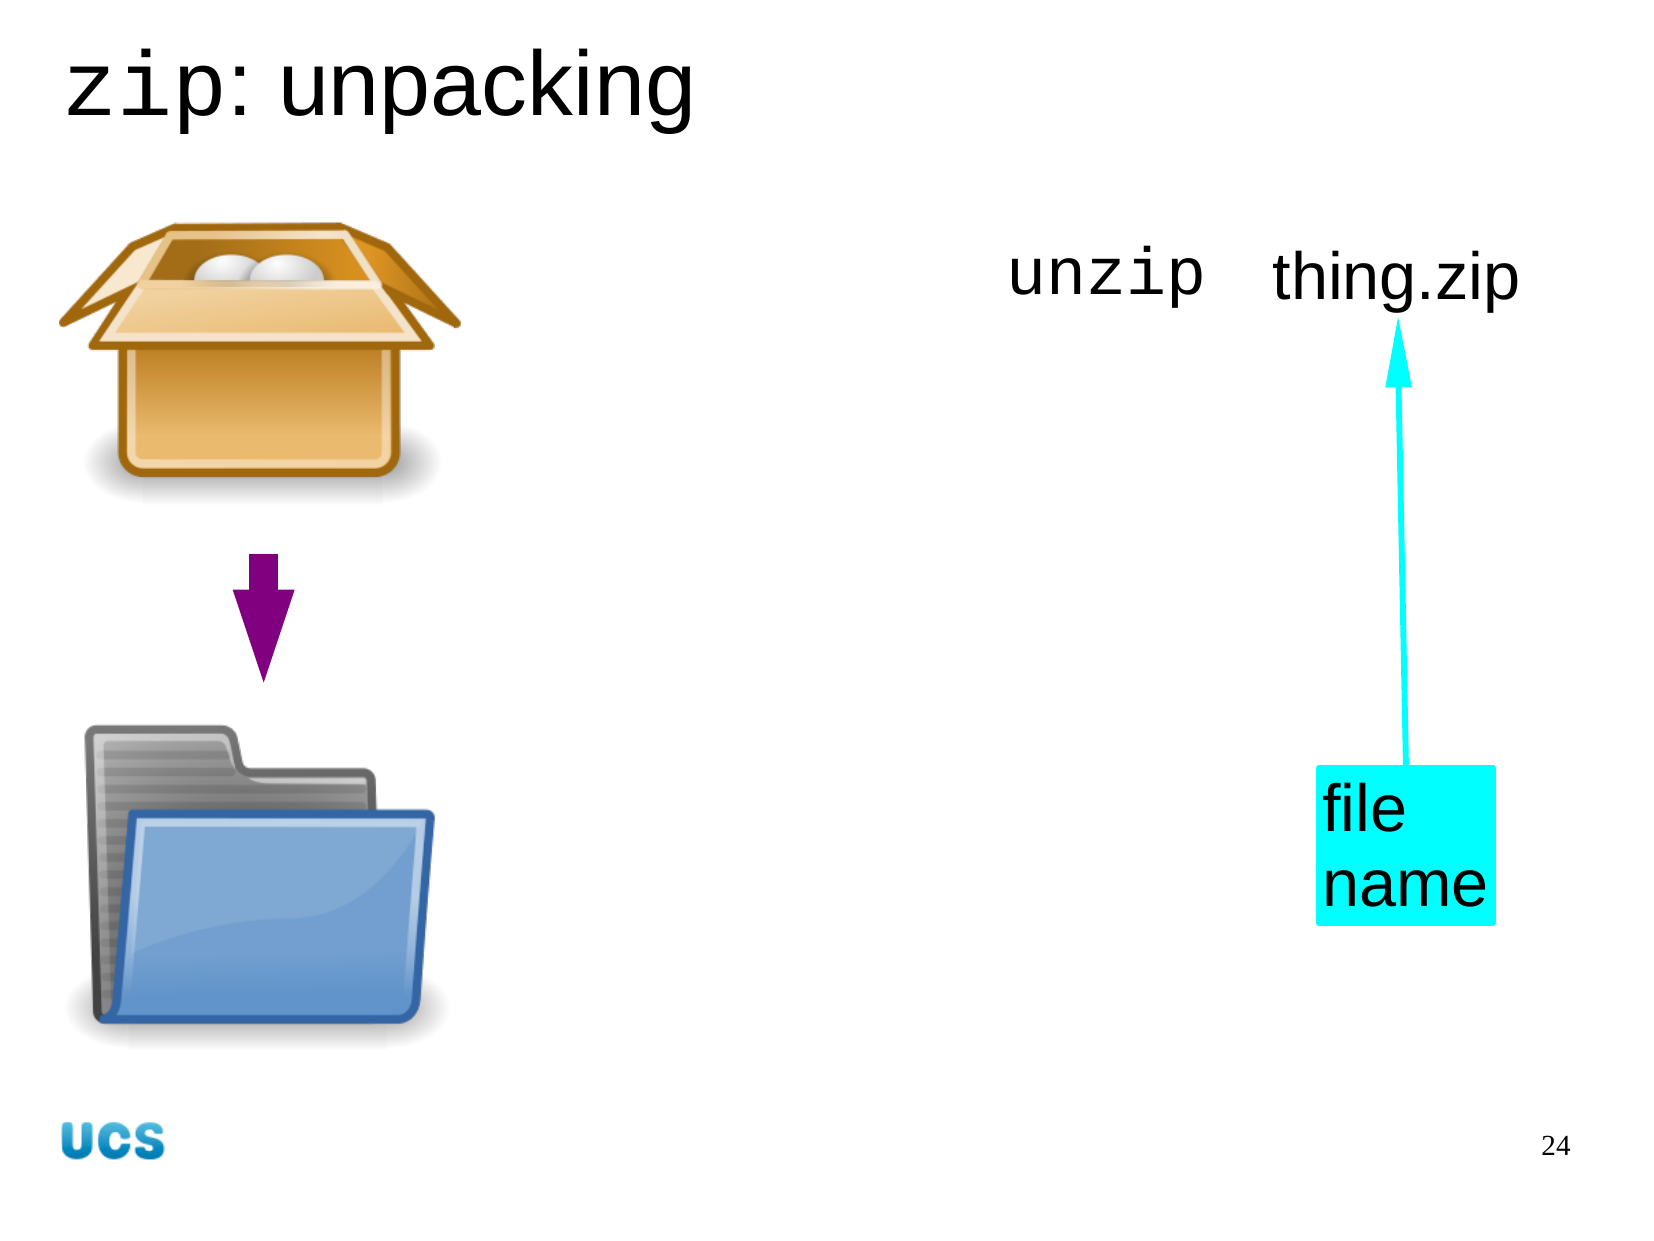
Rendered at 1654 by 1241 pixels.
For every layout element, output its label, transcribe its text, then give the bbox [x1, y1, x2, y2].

picture [59, 145, 469, 555]
text_box zip: unpacking [59, 29, 700, 147]
text_box unzip [1003, 236, 1210, 318]
picture [61, 1121, 165, 1161]
picture [59, 682, 469, 1092]
text_box file name [1319, 767, 1493, 924]
text_box thing.zip [1269, 236, 1525, 318]
